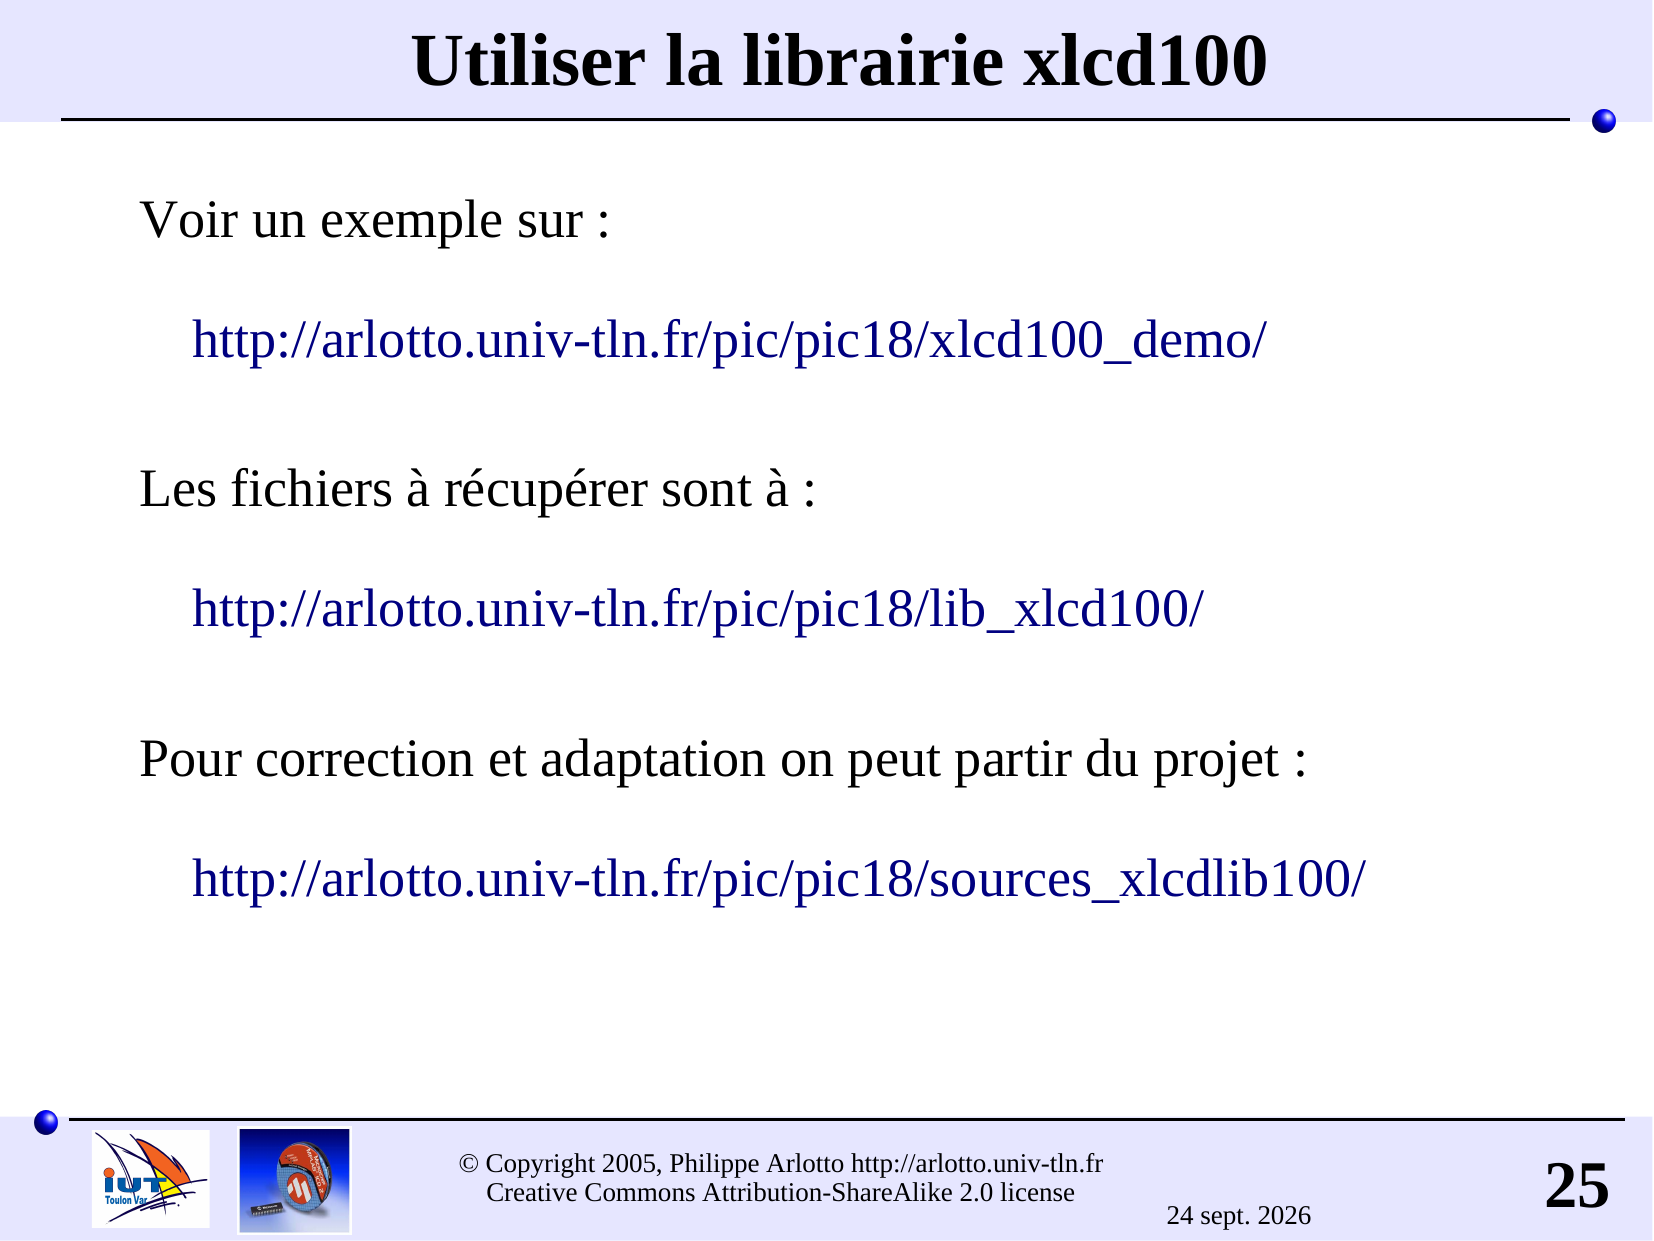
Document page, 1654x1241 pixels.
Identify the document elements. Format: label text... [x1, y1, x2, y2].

list Voir un exemple sur : http://arlotto.univ-tln.fr/pic/pic18/xlcd100_demo/ Les fichiers à récupérer sont à : http://arlotto.univ-tln.fr/pic/pic18/lib_xlcd100/ Pour correction et adaptation on peut partir du projet : http://arlotto.univ-tln.fr/pic/pic18/sources_xlcdlib100/ [121, 188, 1534, 1041]
picture [237, 1126, 352, 1235]
title Utiliser la librairie xlcd100 [95, 14, 1585, 107]
